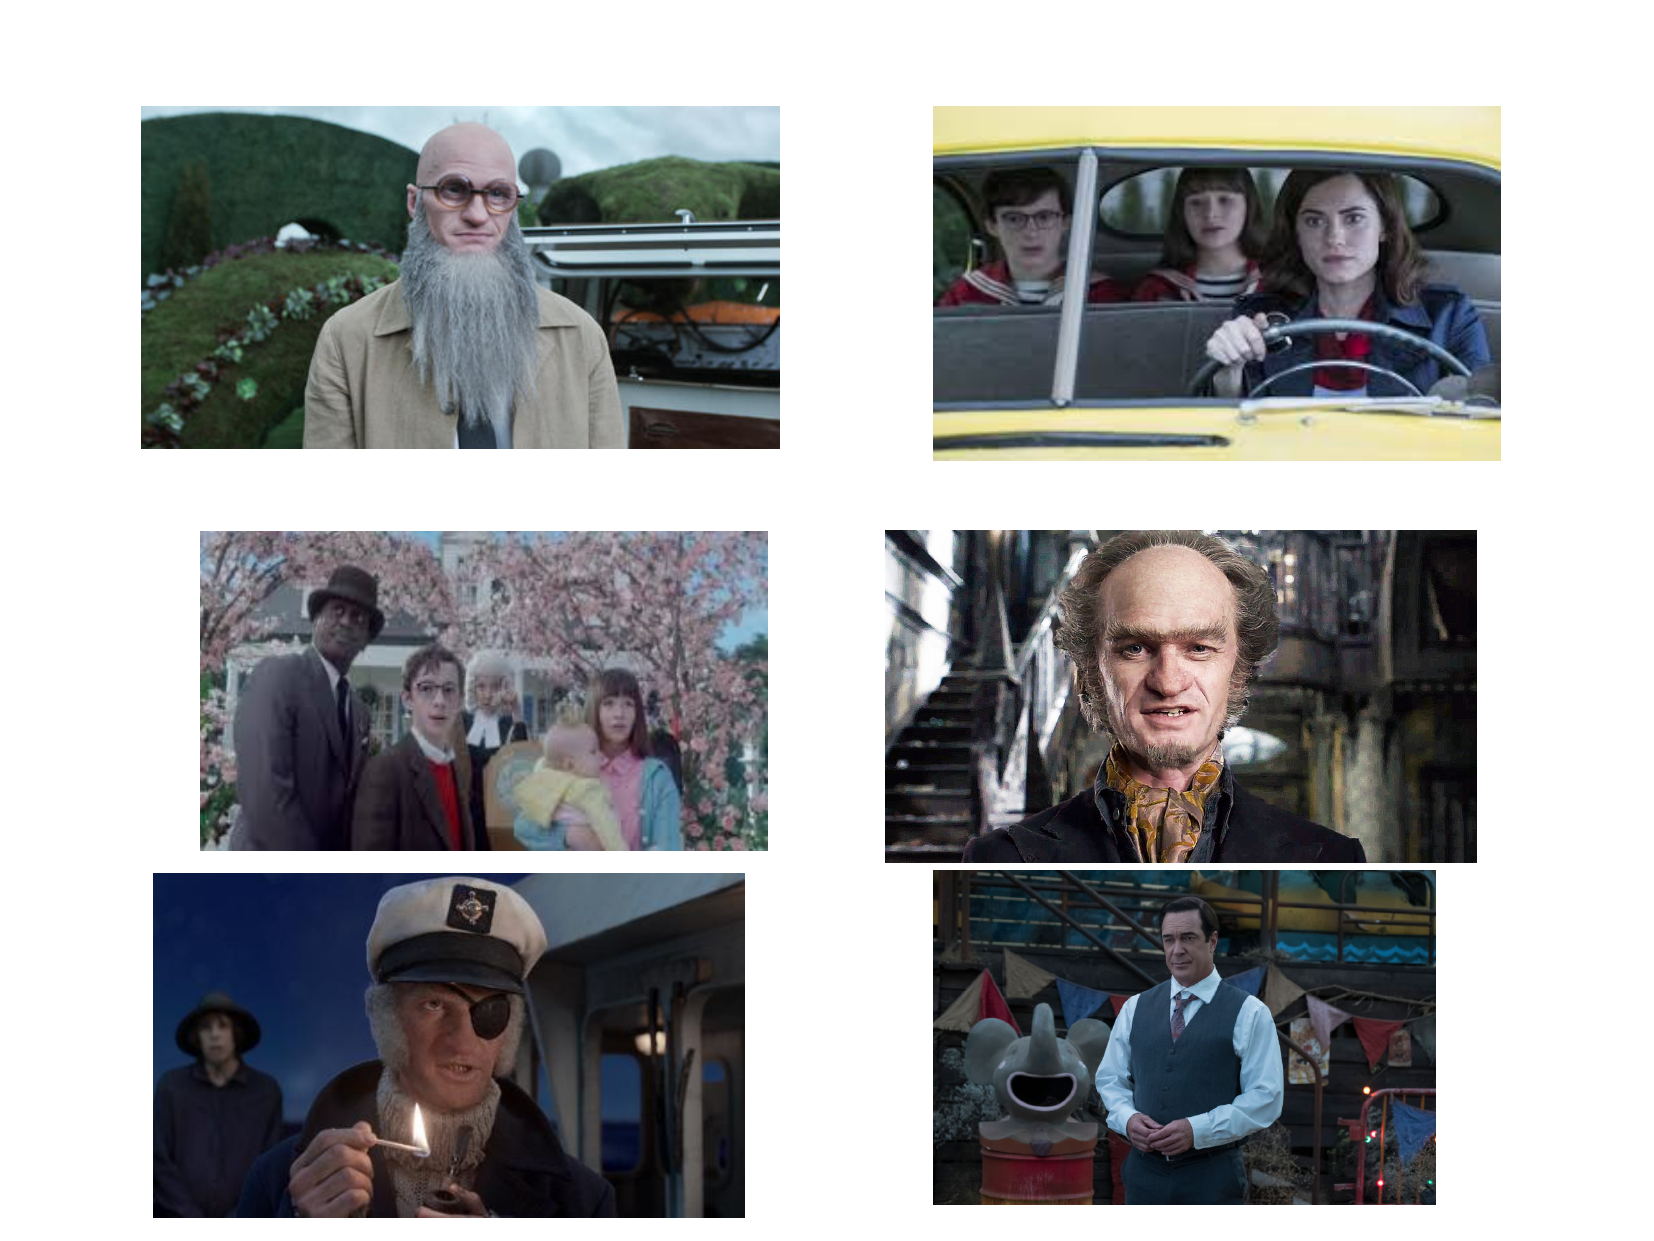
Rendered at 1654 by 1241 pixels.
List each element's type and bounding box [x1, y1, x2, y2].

picture [153, 873, 745, 1218]
picture [200, 531, 768, 851]
picture [885, 530, 1477, 863]
picture [933, 870, 1436, 1205]
picture [933, 106, 1501, 461]
picture [141, 106, 780, 449]
